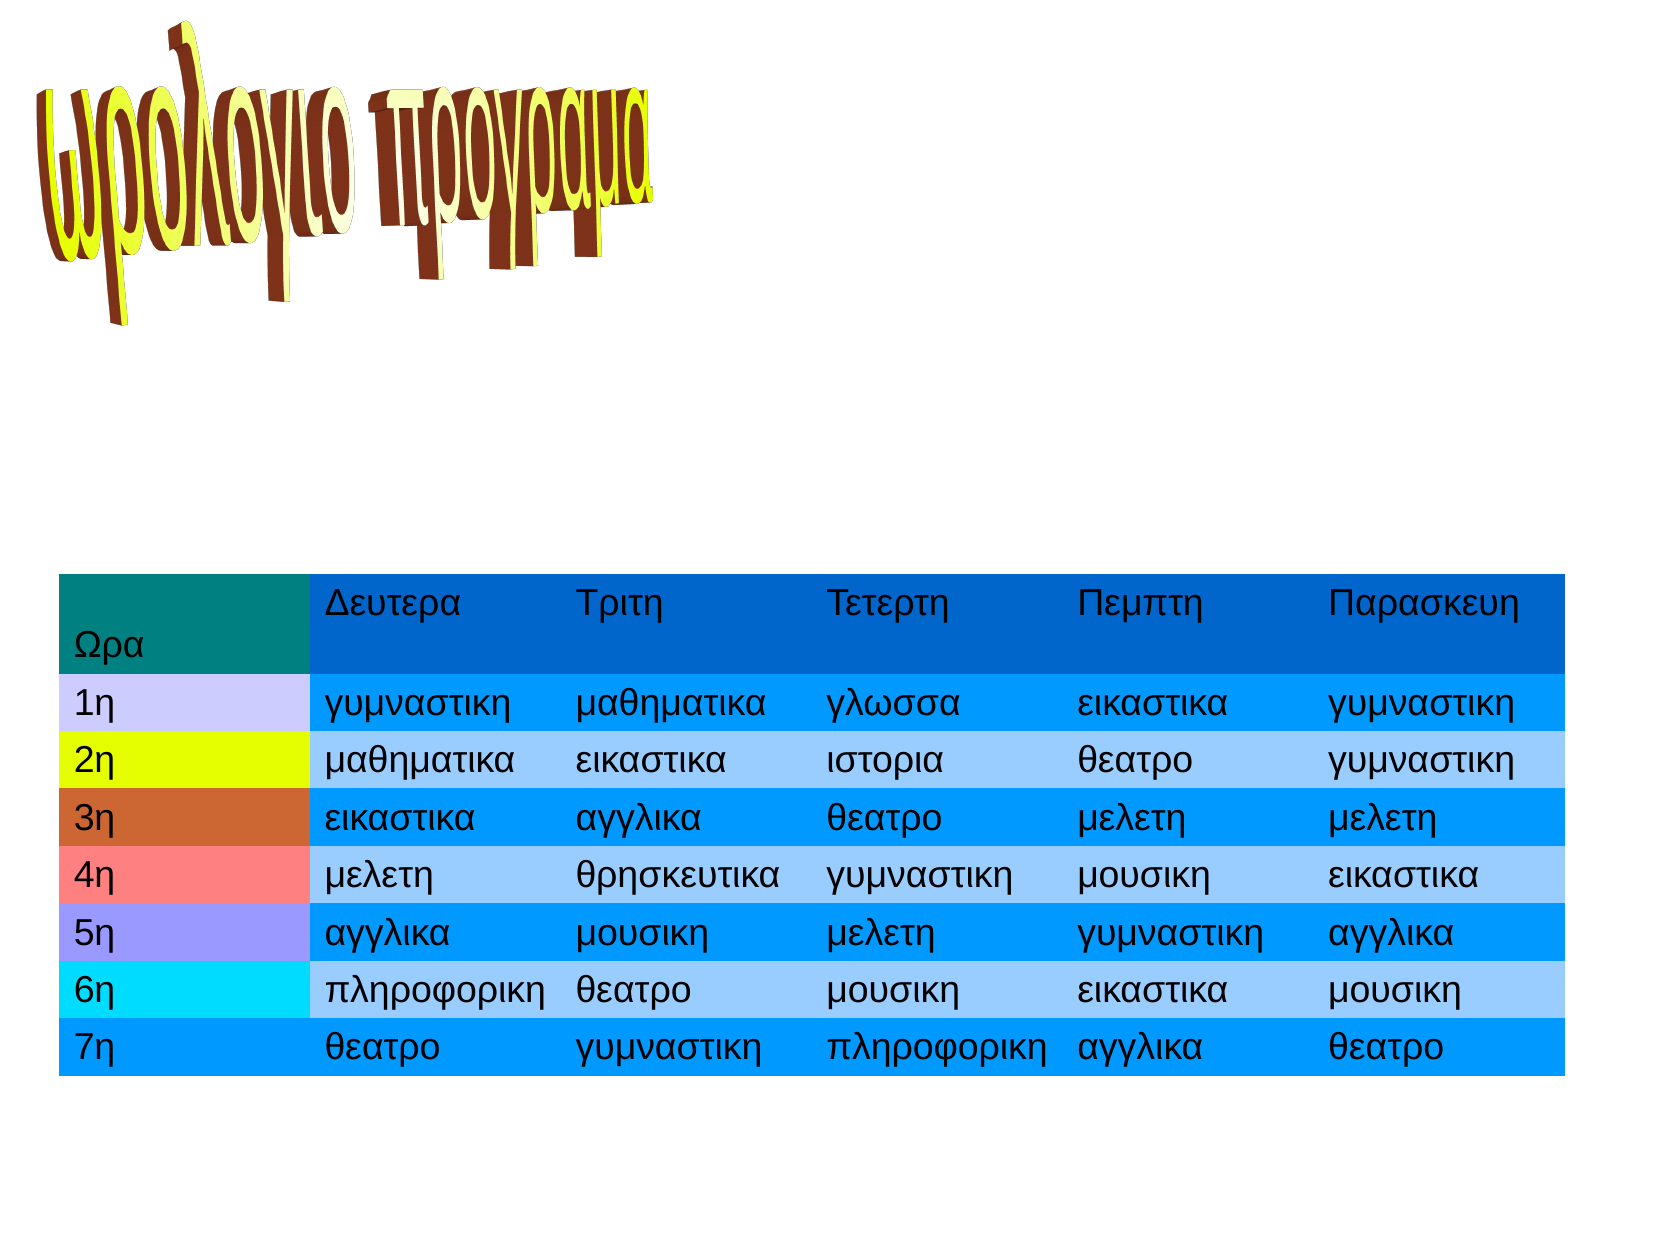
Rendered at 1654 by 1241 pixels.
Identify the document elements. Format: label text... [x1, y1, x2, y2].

table_cell 6η [59, 961, 310, 1018]
table_cell γυμναστικη [812, 846, 1063, 903]
table_cell αγγλικα [561, 788, 812, 846]
table_cell εικαστικα [1063, 674, 1313, 731]
table_cell θεατρο [1063, 731, 1313, 788]
table_cell 7η [59, 1018, 310, 1076]
table_cell γυμναστικη [1063, 903, 1313, 961]
table_cell μαθηματικα [561, 674, 812, 731]
table_cell εικαστικα [310, 788, 561, 846]
table_header Πεμπτη [1063, 574, 1313, 674]
table_cell 5η [59, 903, 310, 961]
table_header Δευτερα [310, 574, 561, 674]
table_cell μουσικη [561, 903, 812, 961]
table_cell γλωσσα [812, 674, 1063, 731]
table_cell μουσικη [812, 961, 1063, 1018]
table_cell μουσικη [1313, 961, 1565, 1018]
table_cell μελετη [1063, 788, 1313, 846]
table_header Ωρα [59, 574, 310, 674]
table_cell μαθηματικα [310, 731, 561, 788]
table_cell θεατρο [812, 788, 1063, 846]
table_cell γυμναστικη [310, 674, 561, 731]
table_cell 4η [59, 846, 310, 903]
table_cell γυμναστικη [1313, 674, 1565, 731]
table_cell γυμναστικη [561, 1018, 812, 1076]
table_cell μελετη [812, 903, 1063, 961]
table_cell πληροφορικη [812, 1018, 1063, 1076]
table_header Τετερτη [812, 574, 1063, 674]
table_cell 3η [59, 788, 310, 846]
table_cell θεατρο [310, 1018, 561, 1076]
table_cell θεατρο [561, 961, 812, 1018]
table_cell πληροφορικη [310, 961, 561, 1018]
table_cell 1η [59, 674, 310, 731]
table_cell μουσικη [1063, 846, 1313, 903]
table_cell μελετη [310, 846, 561, 903]
table_cell γυμναστικη [1313, 731, 1565, 788]
table_cell 2η [59, 731, 310, 788]
table_cell αγγλικα [1063, 1018, 1313, 1076]
table_cell θρησκευτικα [561, 846, 812, 903]
table_cell εικαστικα [1063, 961, 1313, 1018]
table_cell θεατρο [1313, 1018, 1565, 1076]
table_cell εικαστικα [1313, 846, 1565, 903]
table_cell ιστορια [812, 731, 1063, 788]
table_header Τριτη [561, 574, 812, 674]
table_cell αγγλικα [1313, 903, 1565, 961]
table_cell μελετη [1313, 788, 1565, 846]
table_header Παρασκευη [1313, 574, 1565, 674]
table_cell αγγλικα [310, 903, 561, 961]
table_cell εικαστικα [561, 731, 812, 788]
